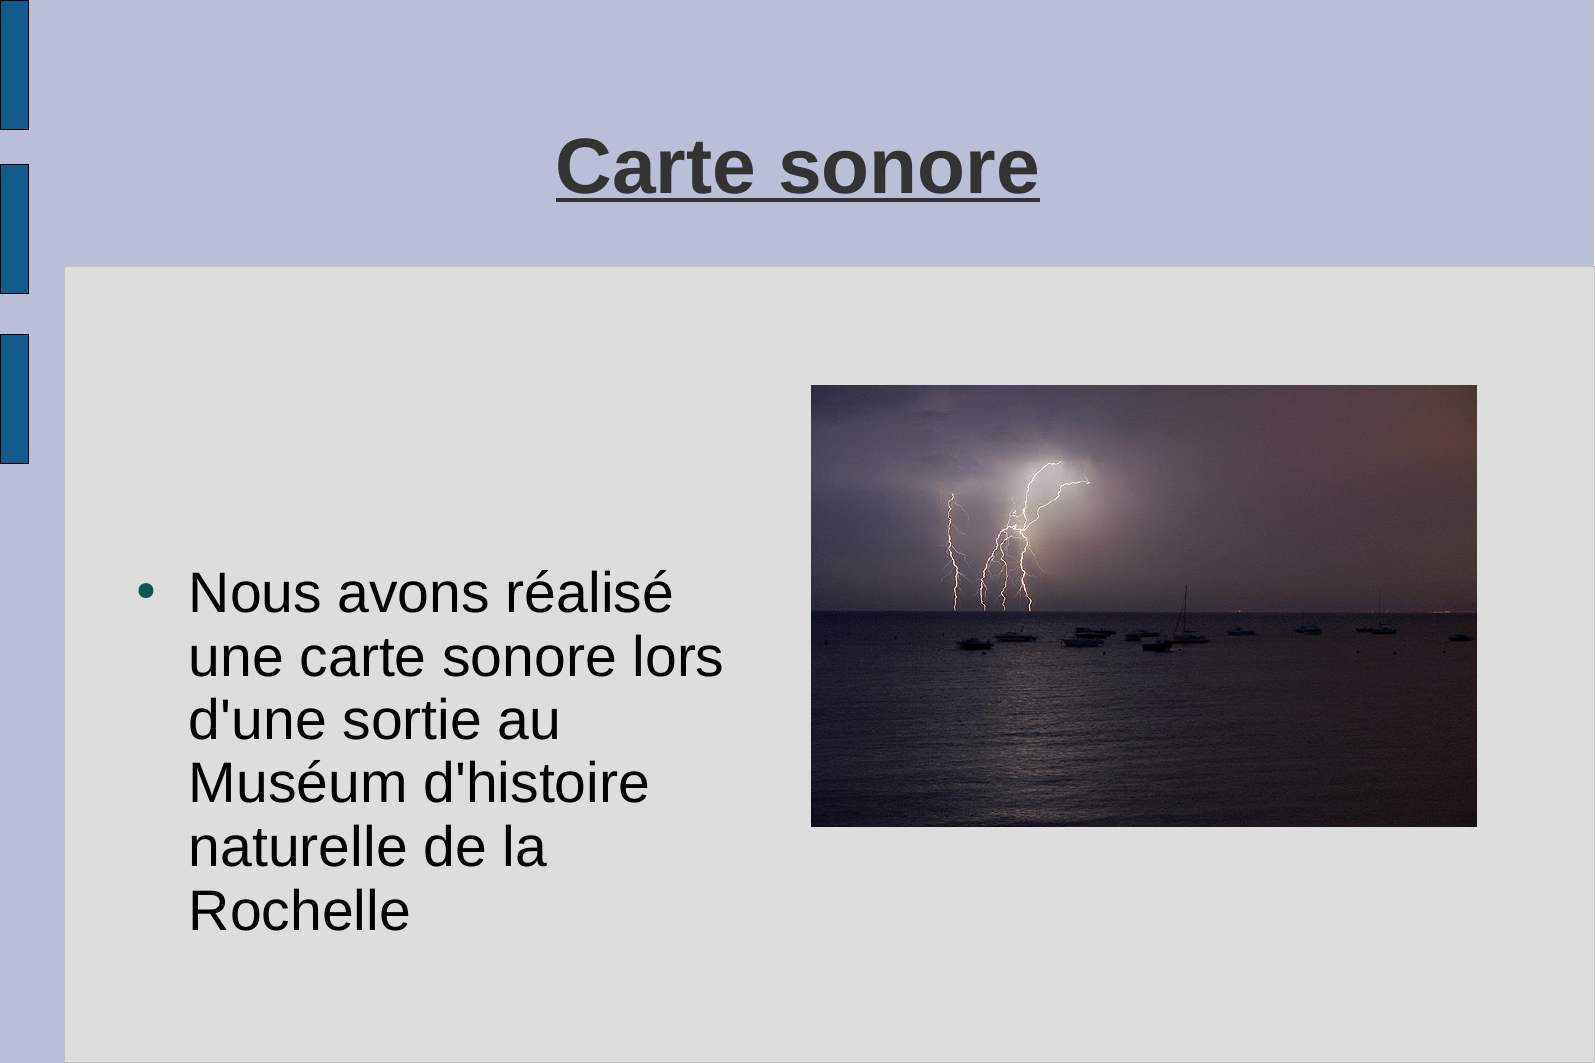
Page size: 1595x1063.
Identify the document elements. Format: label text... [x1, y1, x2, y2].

picture [811, 385, 1477, 827]
list Nous avons réalisé une carte sonore lors d'une sortie au Muséum d'histoire naturelle de la Rochelle [118, 561, 783, 941]
title Carte sonore [117, 78, 1479, 256]
